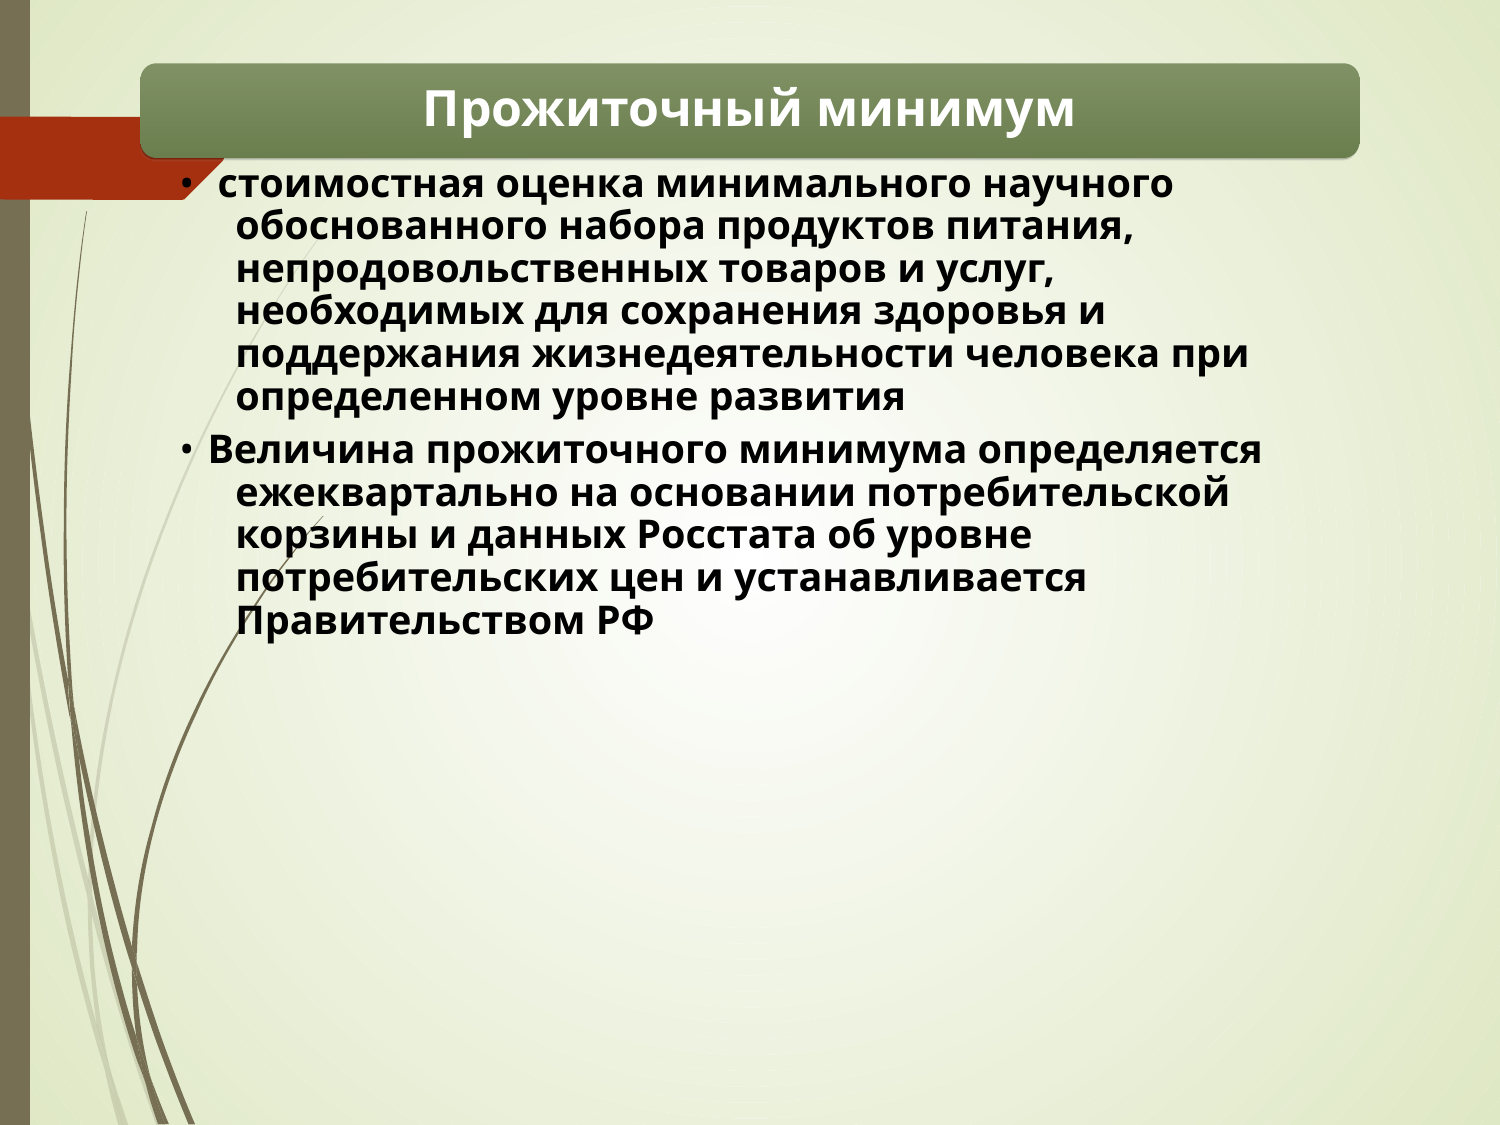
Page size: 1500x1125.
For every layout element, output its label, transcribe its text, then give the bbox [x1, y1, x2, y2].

text_box Прожиточный минимум [140, 63, 1360, 157]
text_box стоимостная оценка минимального научного обоснованного набора продуктов питания, непродовольственных товаров и услуг, необходимых для сохранения здоровья и поддержания жизнедеятельности человека при определенном уровне развития Величина прожиточного минимума определяется ежеквартально на основании потребительской корзины и данных Росстата об уровне потребительских цен и устанавливается Правительством РФ [140, 157, 1360, 664]
